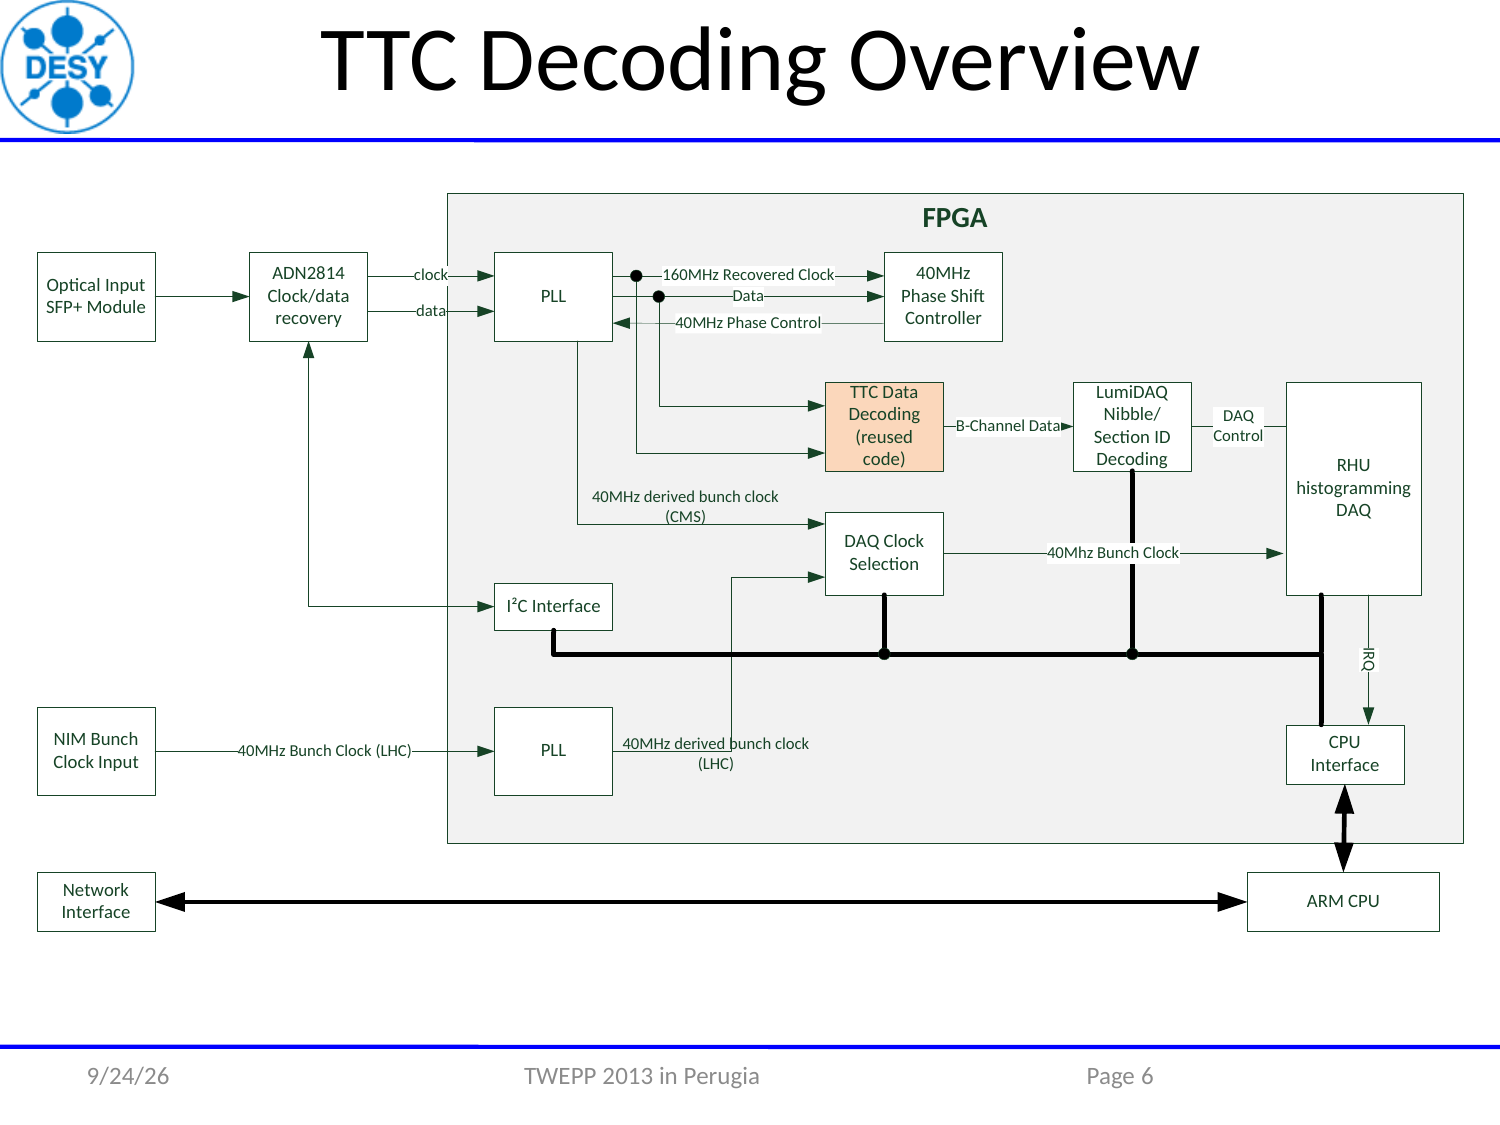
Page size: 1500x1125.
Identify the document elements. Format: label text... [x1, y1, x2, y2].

picture [0, 0, 136, 134]
picture [34, 190, 1466, 935]
title TTC Decoding Overview [147, 21, 1376, 114]
